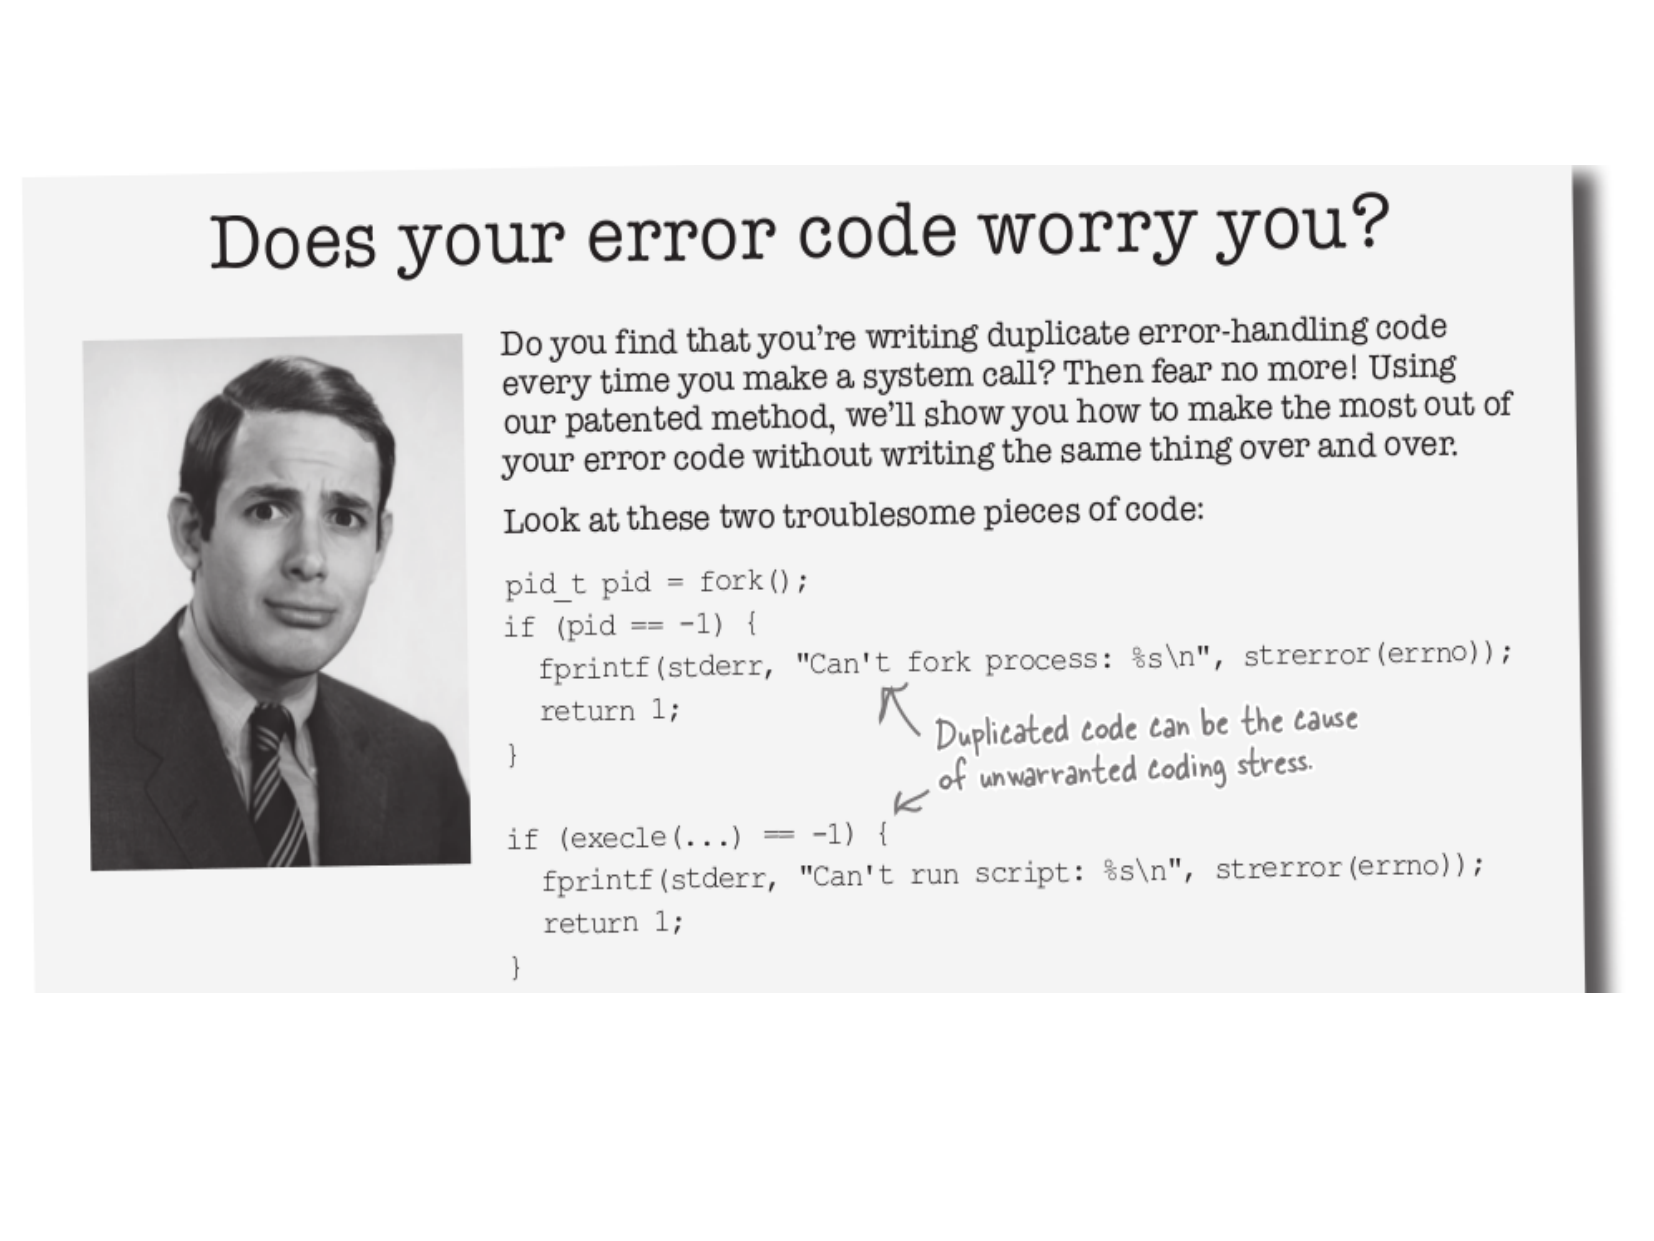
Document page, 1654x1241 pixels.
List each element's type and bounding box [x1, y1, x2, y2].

picture [11, 165, 1630, 993]
